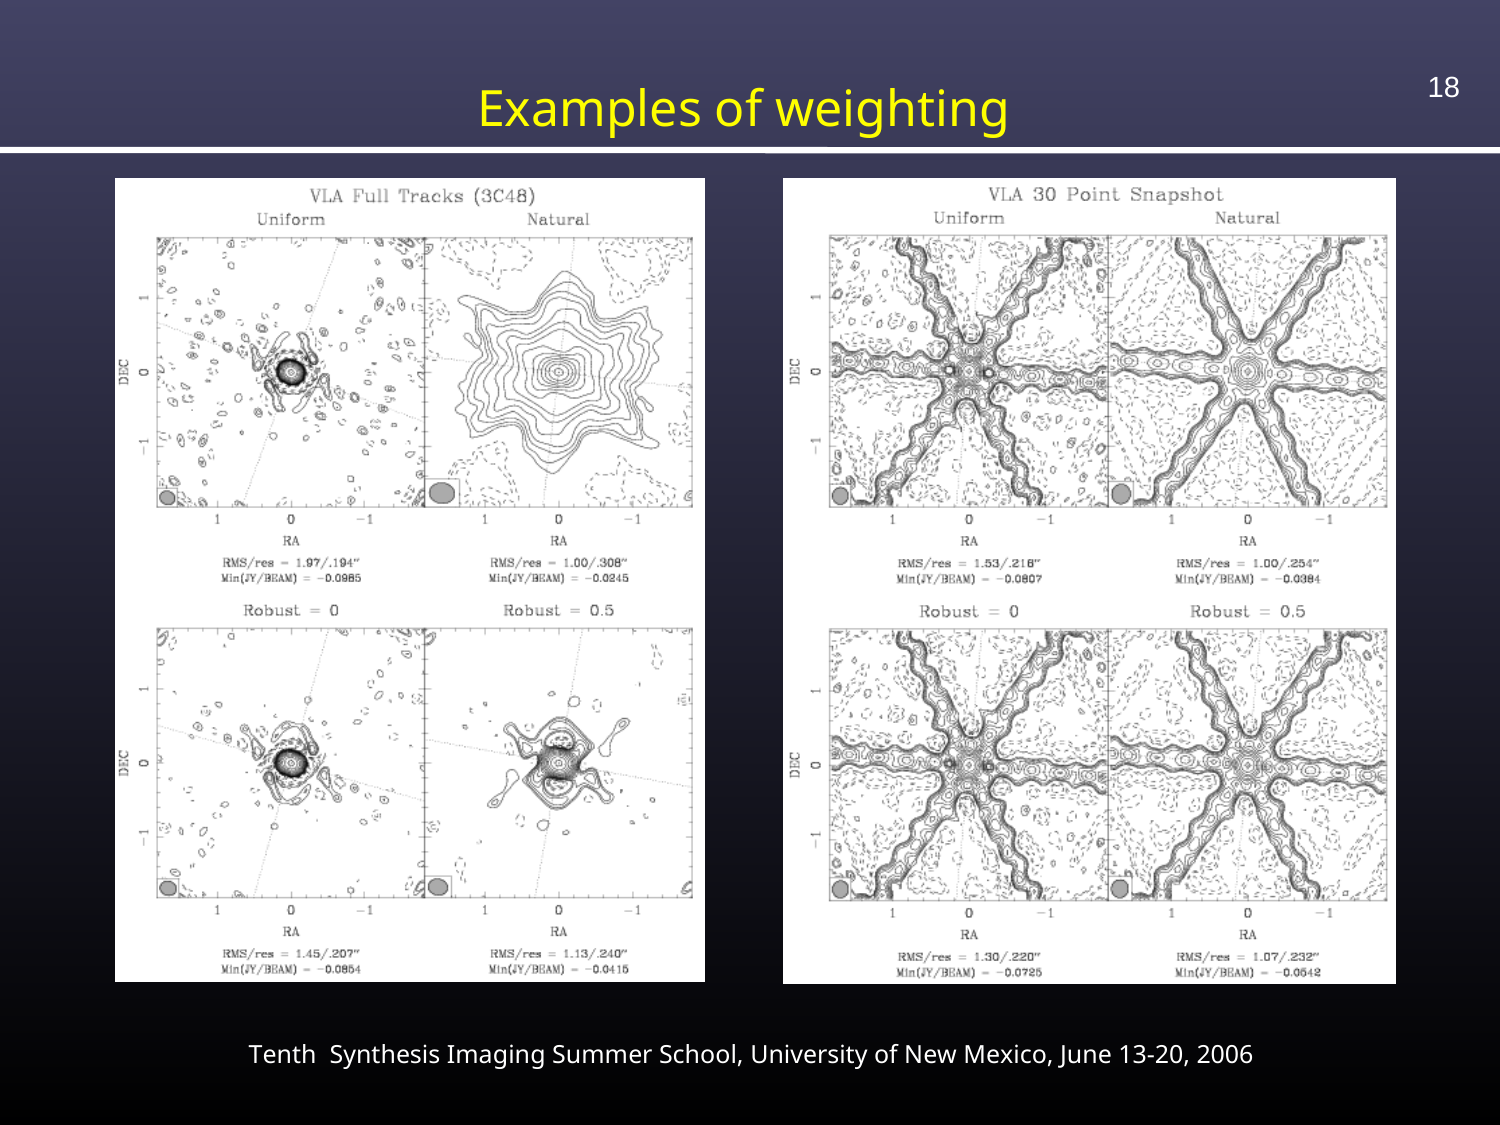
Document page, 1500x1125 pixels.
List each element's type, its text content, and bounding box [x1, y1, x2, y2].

picture [115, 178, 705, 982]
title Examples of weighting [112, 62, 1375, 151]
picture [783, 178, 1396, 984]
